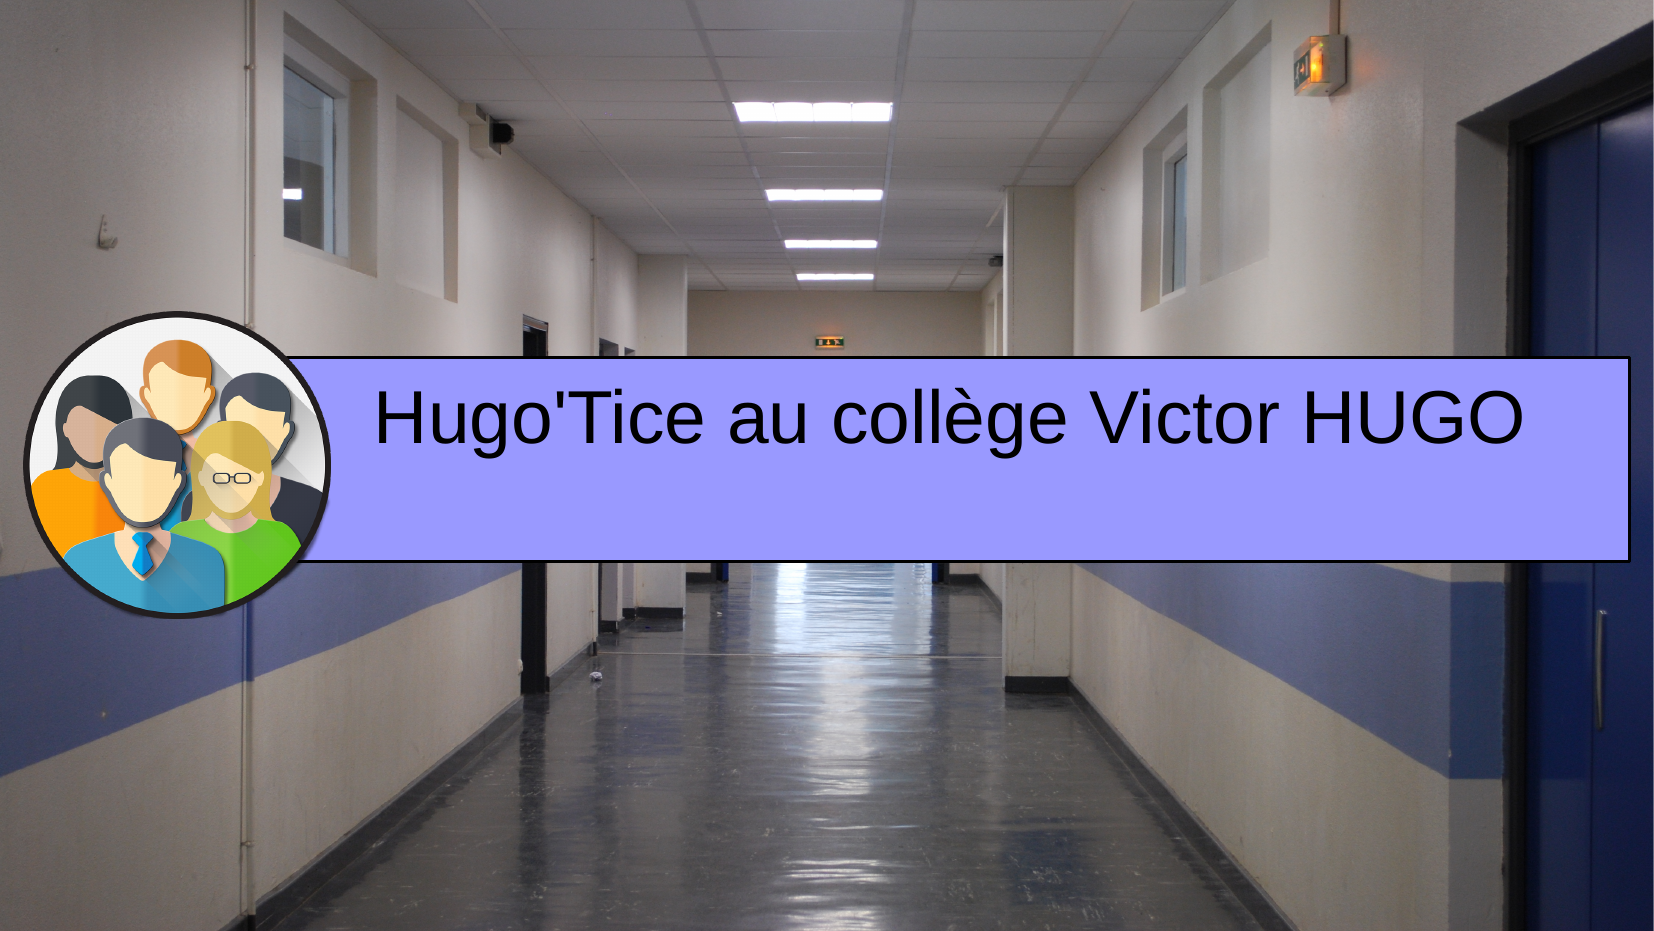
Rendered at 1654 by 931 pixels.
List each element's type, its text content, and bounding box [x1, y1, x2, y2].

picture [0, 0, 1654, 931]
text_box Hugo'Tice au collège Victor HUGO [331, 357, 1630, 562]
